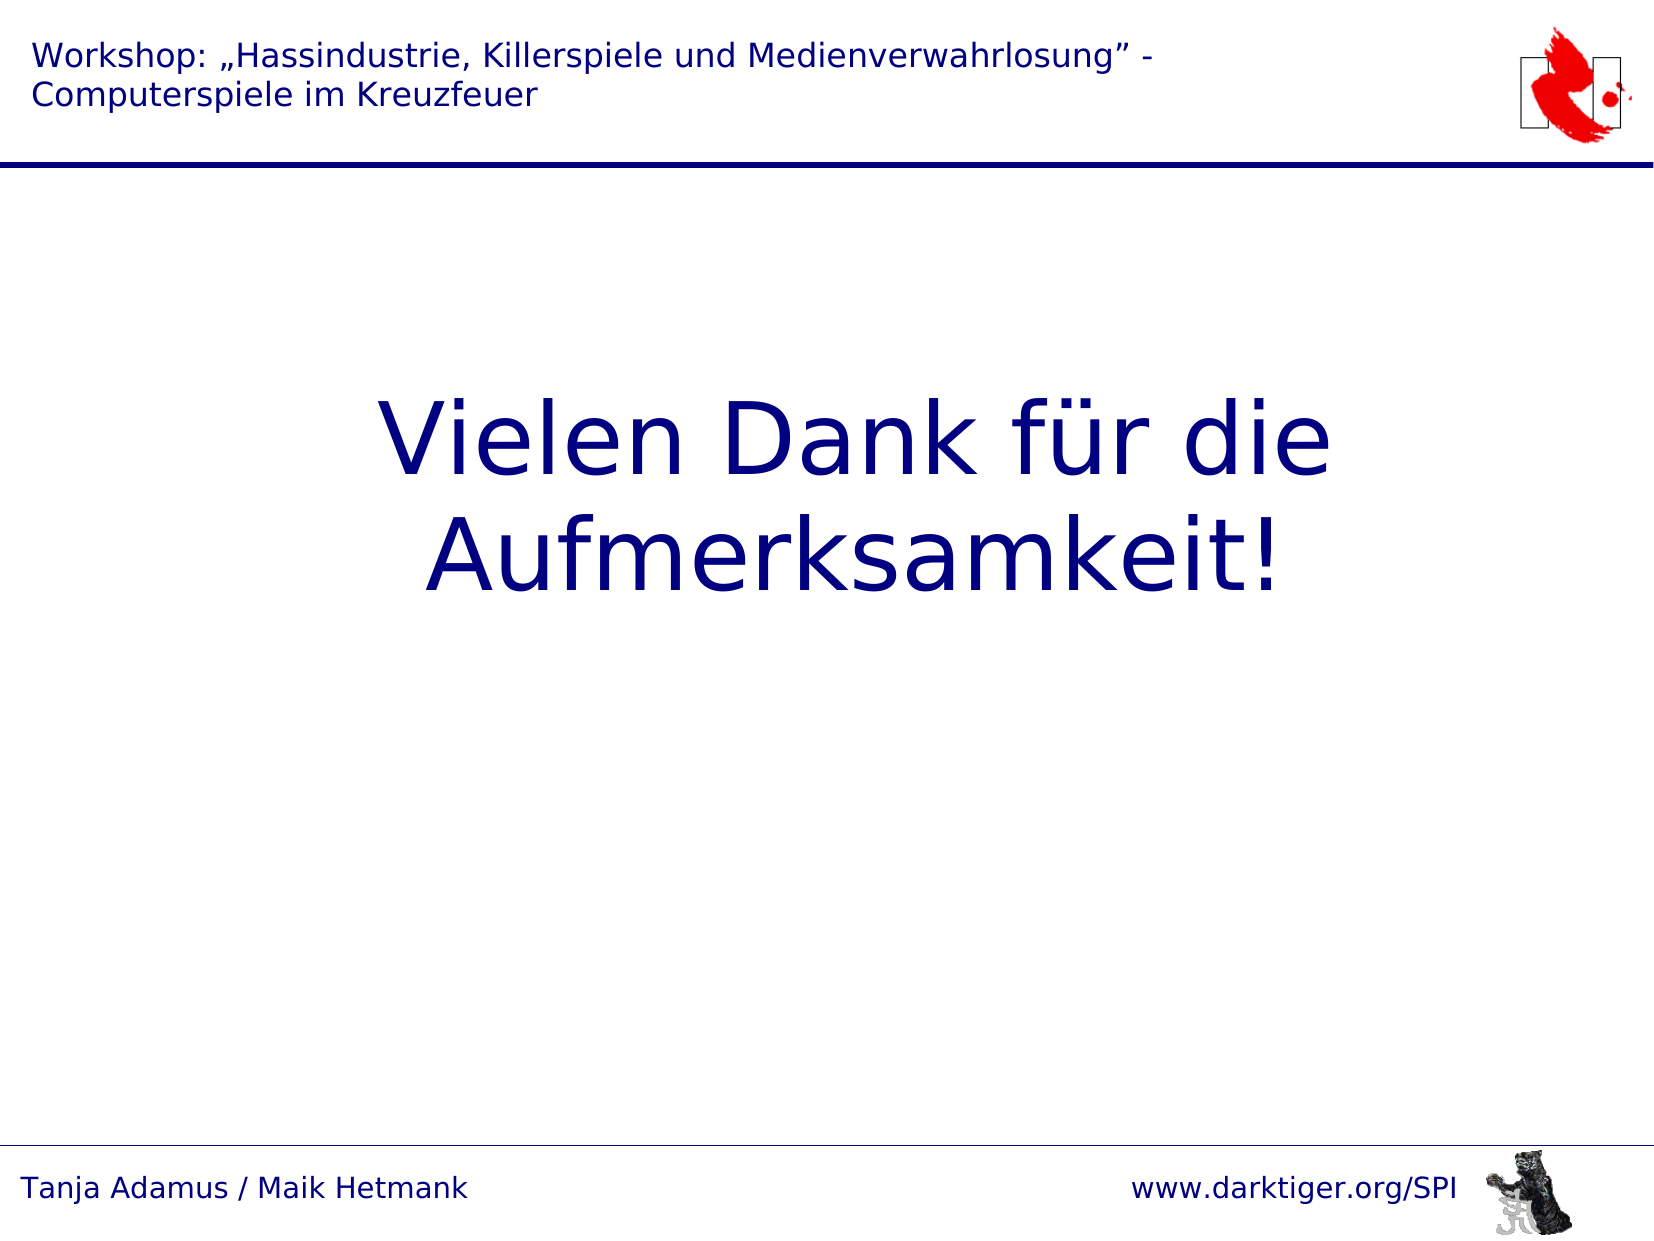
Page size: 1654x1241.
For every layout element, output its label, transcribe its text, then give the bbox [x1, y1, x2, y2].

picture [1486, 1150, 1572, 1235]
text_box Workshop: „Hassindustrie, Killerspiele und Medienverwahrlosung” - Computerspiele im Kreuzfeuer [16, 29, 1418, 178]
picture [1503, 16, 1632, 148]
text_box Vielen Dank für die Aufmerksamkeit! [118, 373, 1595, 622]
